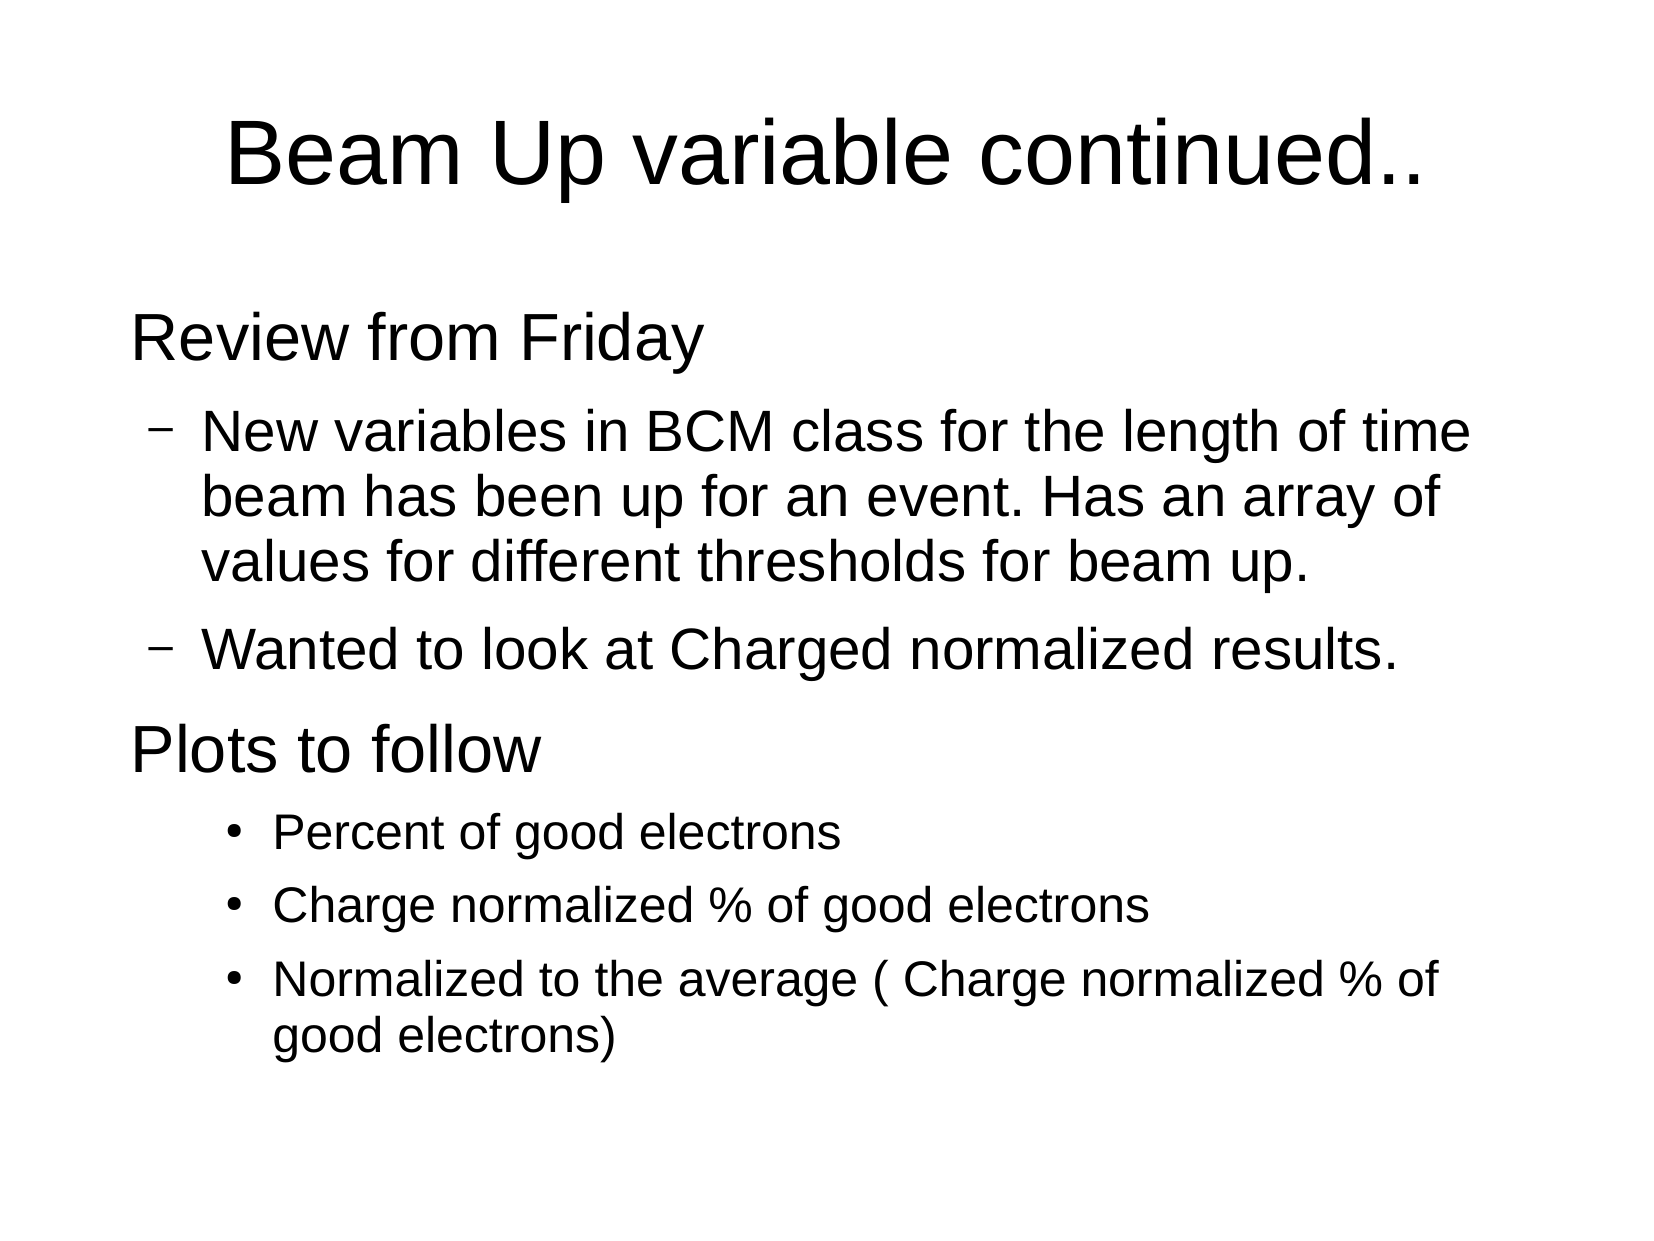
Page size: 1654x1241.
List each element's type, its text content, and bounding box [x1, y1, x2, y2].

list Review from Friday New variables in BCM class for the length of time beam has been up for an event. Has an array of values for different thresholds for beam up. Wanted to look at Charged normalized results. Plots to follow Percent of good electrons Charge normalized % of good electrons Normalized to the average ( Charge normalized % of good electrons) [60, 300, 1549, 1141]
title Beam Up variable continued.. [82, 49, 1571, 257]
